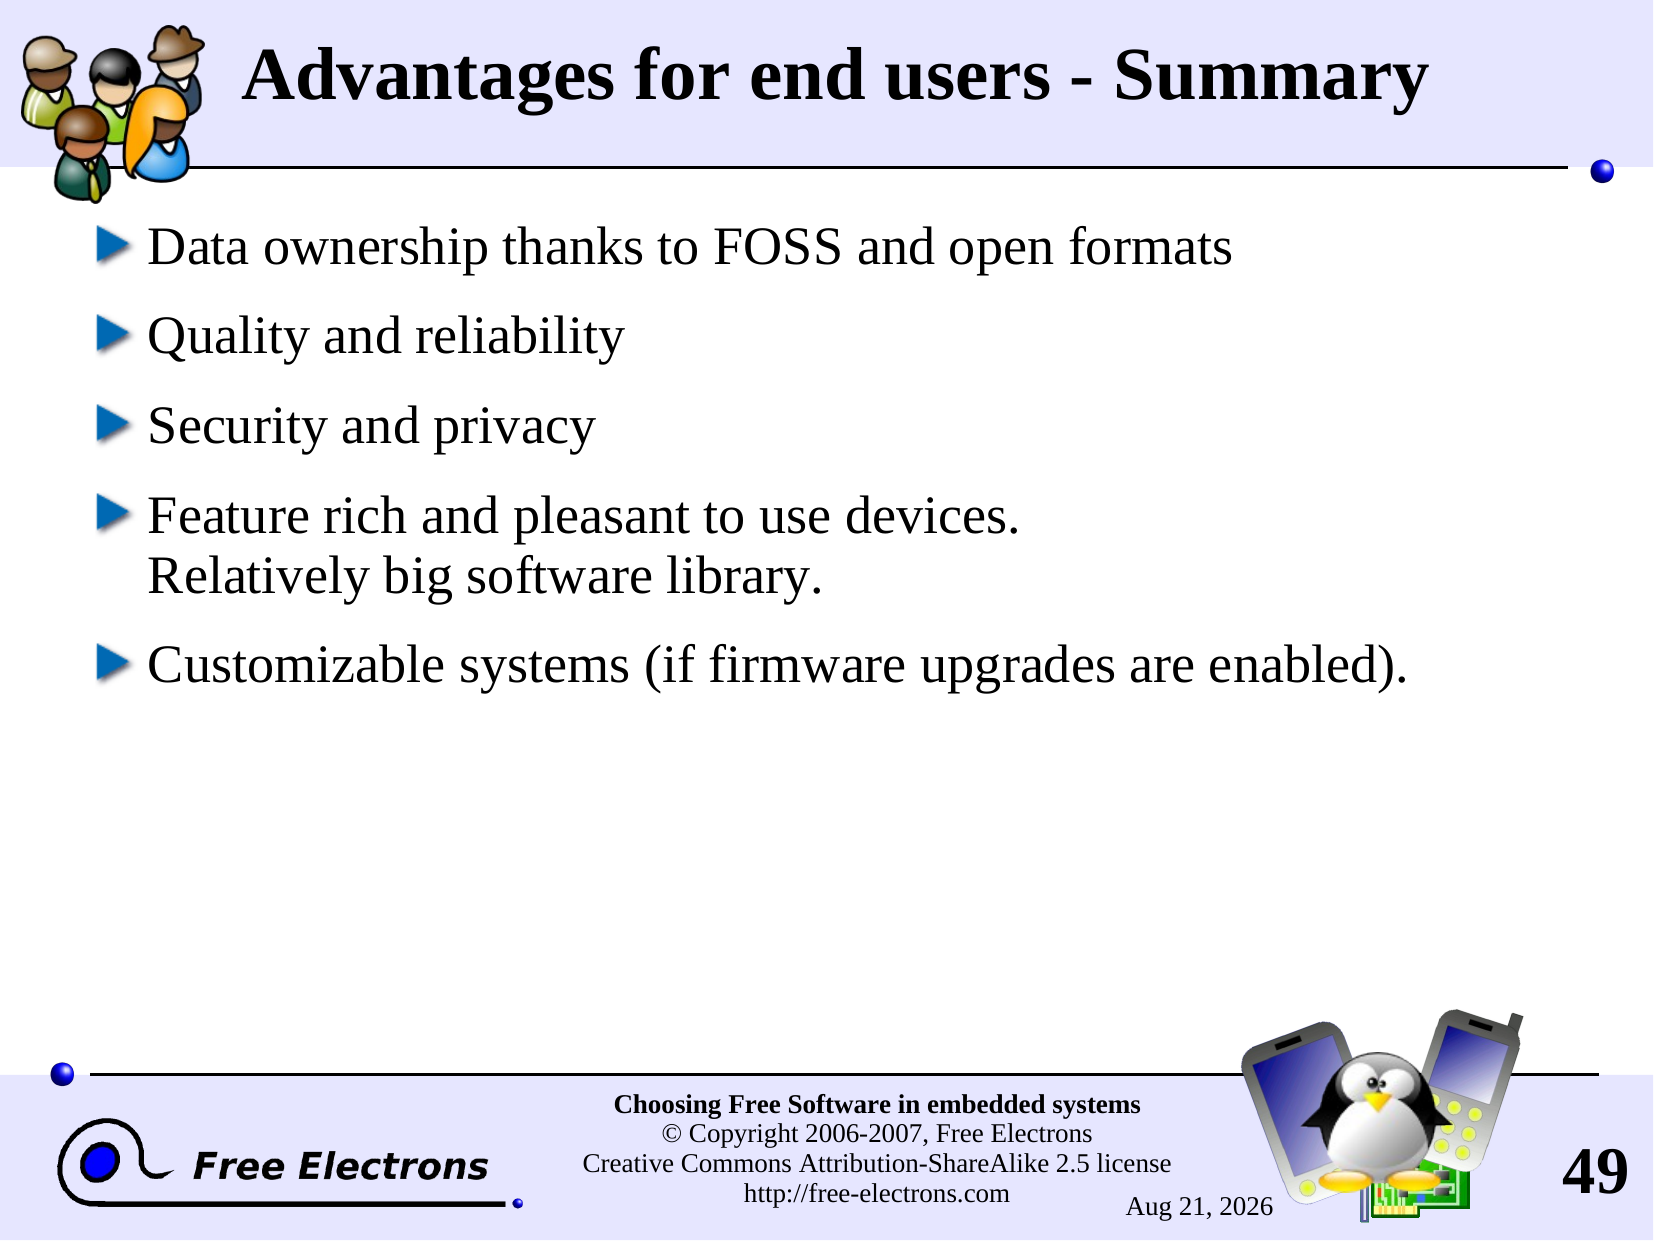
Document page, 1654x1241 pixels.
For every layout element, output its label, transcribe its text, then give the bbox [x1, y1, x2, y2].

picture [50, 1107, 527, 1216]
picture [21, 25, 205, 205]
picture [1231, 1066, 1521, 1240]
title Advantages for end users - Summary [205, 25, 1604, 124]
list Data ownership thanks to FOSS and open formats Quality and reliability Security and privacy Feature rich and pleasant to use devices. Relatively big software library. Customizable systems (if firmware upgrades are enabled). [77, 216, 1542, 1066]
